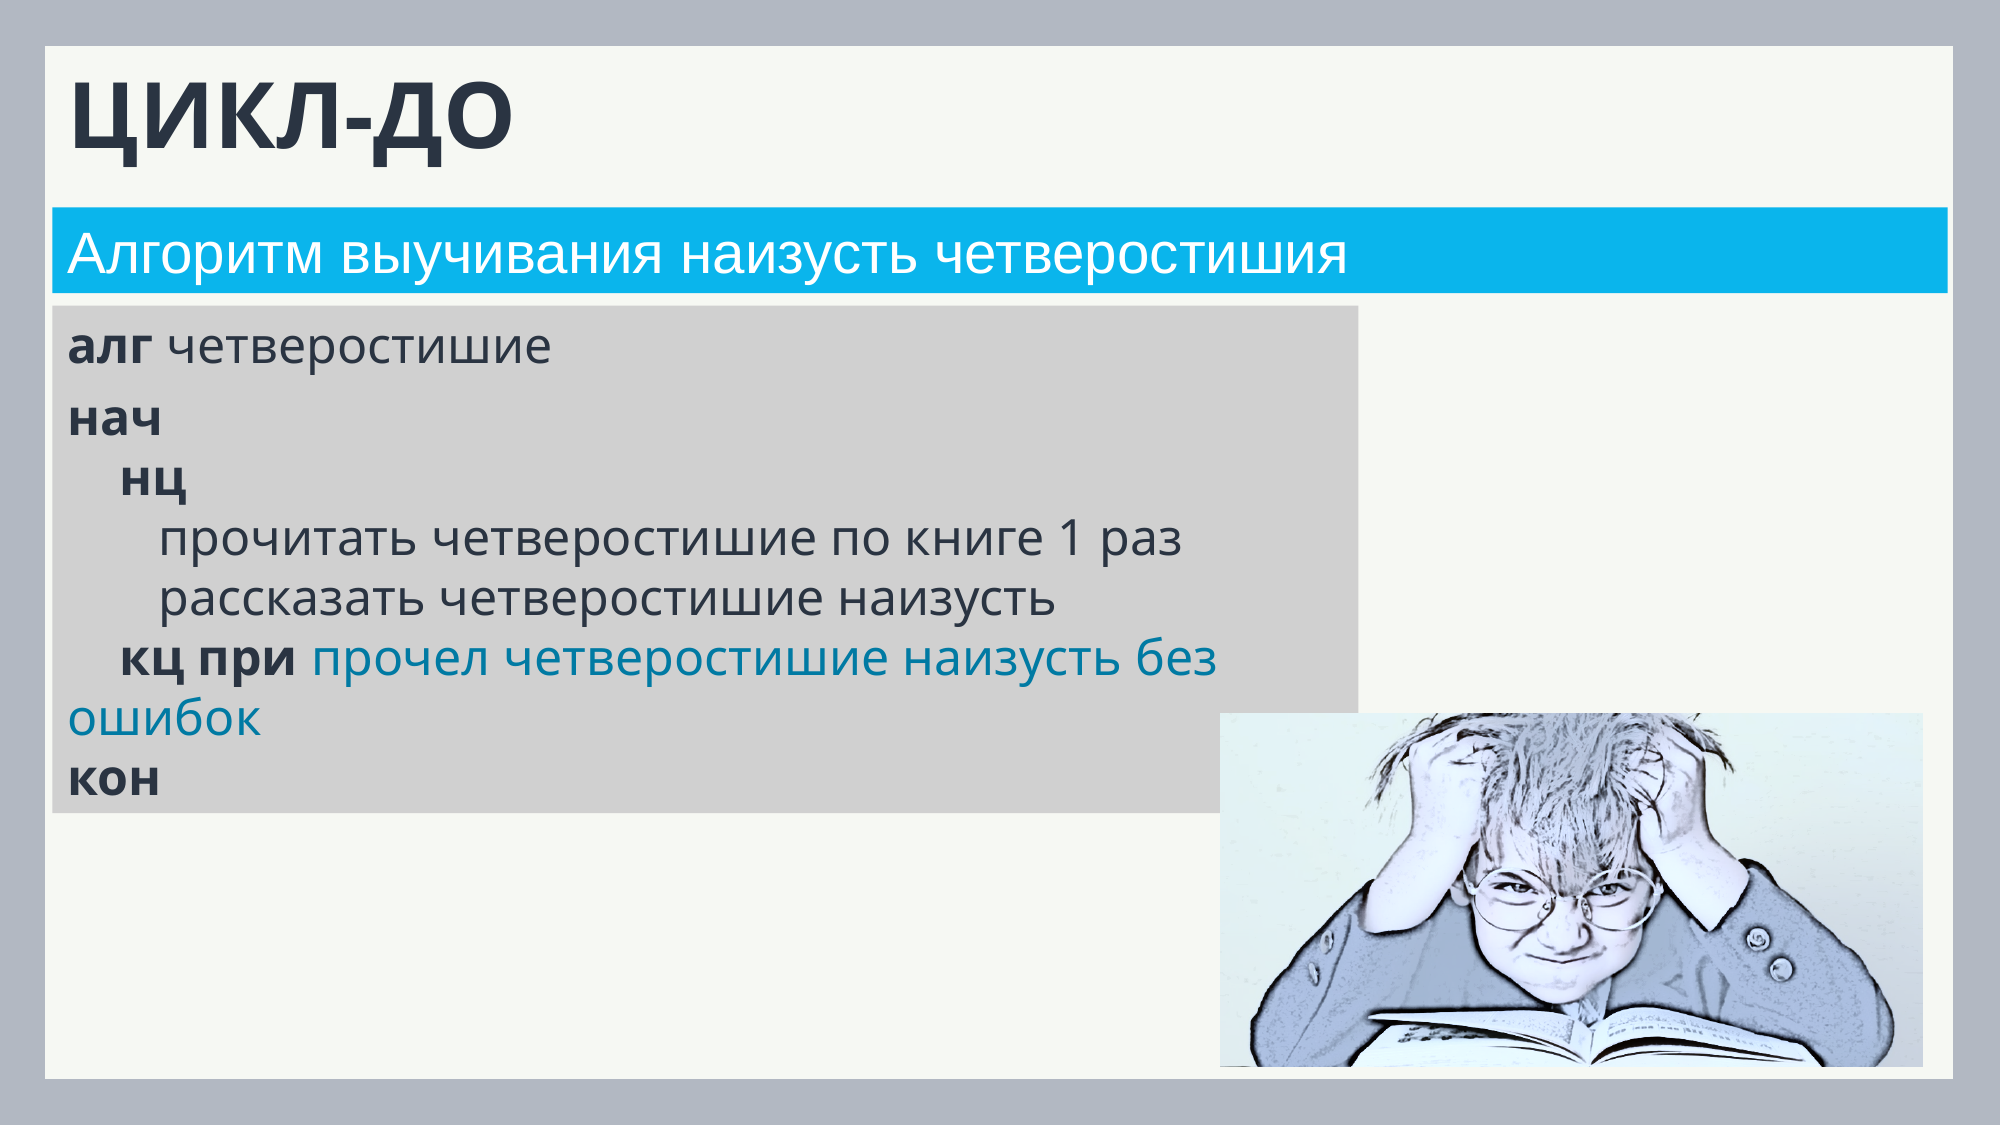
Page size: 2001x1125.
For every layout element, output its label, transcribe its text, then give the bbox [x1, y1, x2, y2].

text_box ЦИКЛ-ДО [52, 37, 1858, 201]
text_box алг четверостишие нач нц прочитать четверостишие по книге 1 раз рассказать четверостишие наизусть кц при прочел четверостишие наизусть без ошибок кон [52, 305, 1359, 758]
text_box Алгоритм выучивания наизусть четверостишия [52, 207, 1948, 294]
picture [1220, 713, 1923, 1067]
